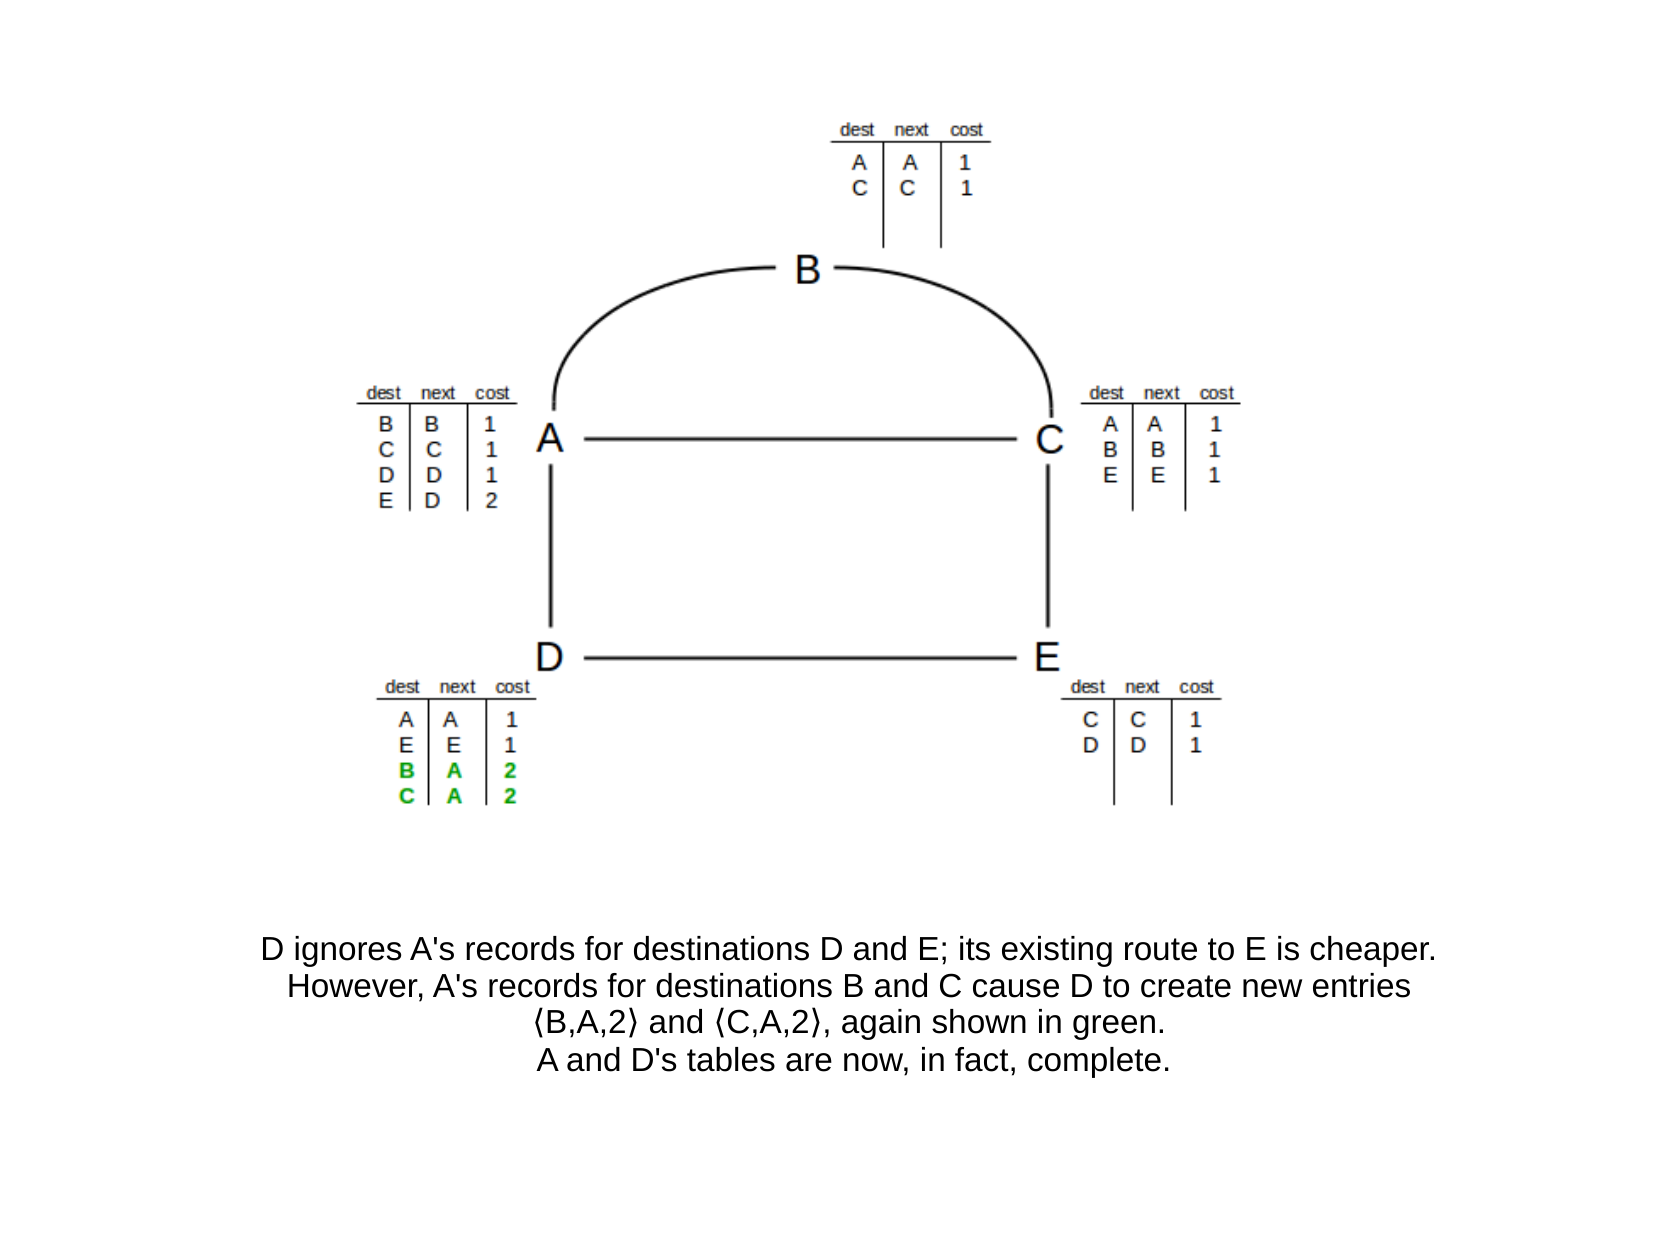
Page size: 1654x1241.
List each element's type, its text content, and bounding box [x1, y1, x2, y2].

picture [350, 104, 1285, 871]
list D ignores A's records for destinations D and E; its existing route to E is cheaper. However, A's records for destinations B and C cause D to create new entries ⟨B,A,2⟩ and ⟨C,A,2⟩, again shown in green. A and D's tables are now, in fact, complete. [75, 930, 1564, 1126]
